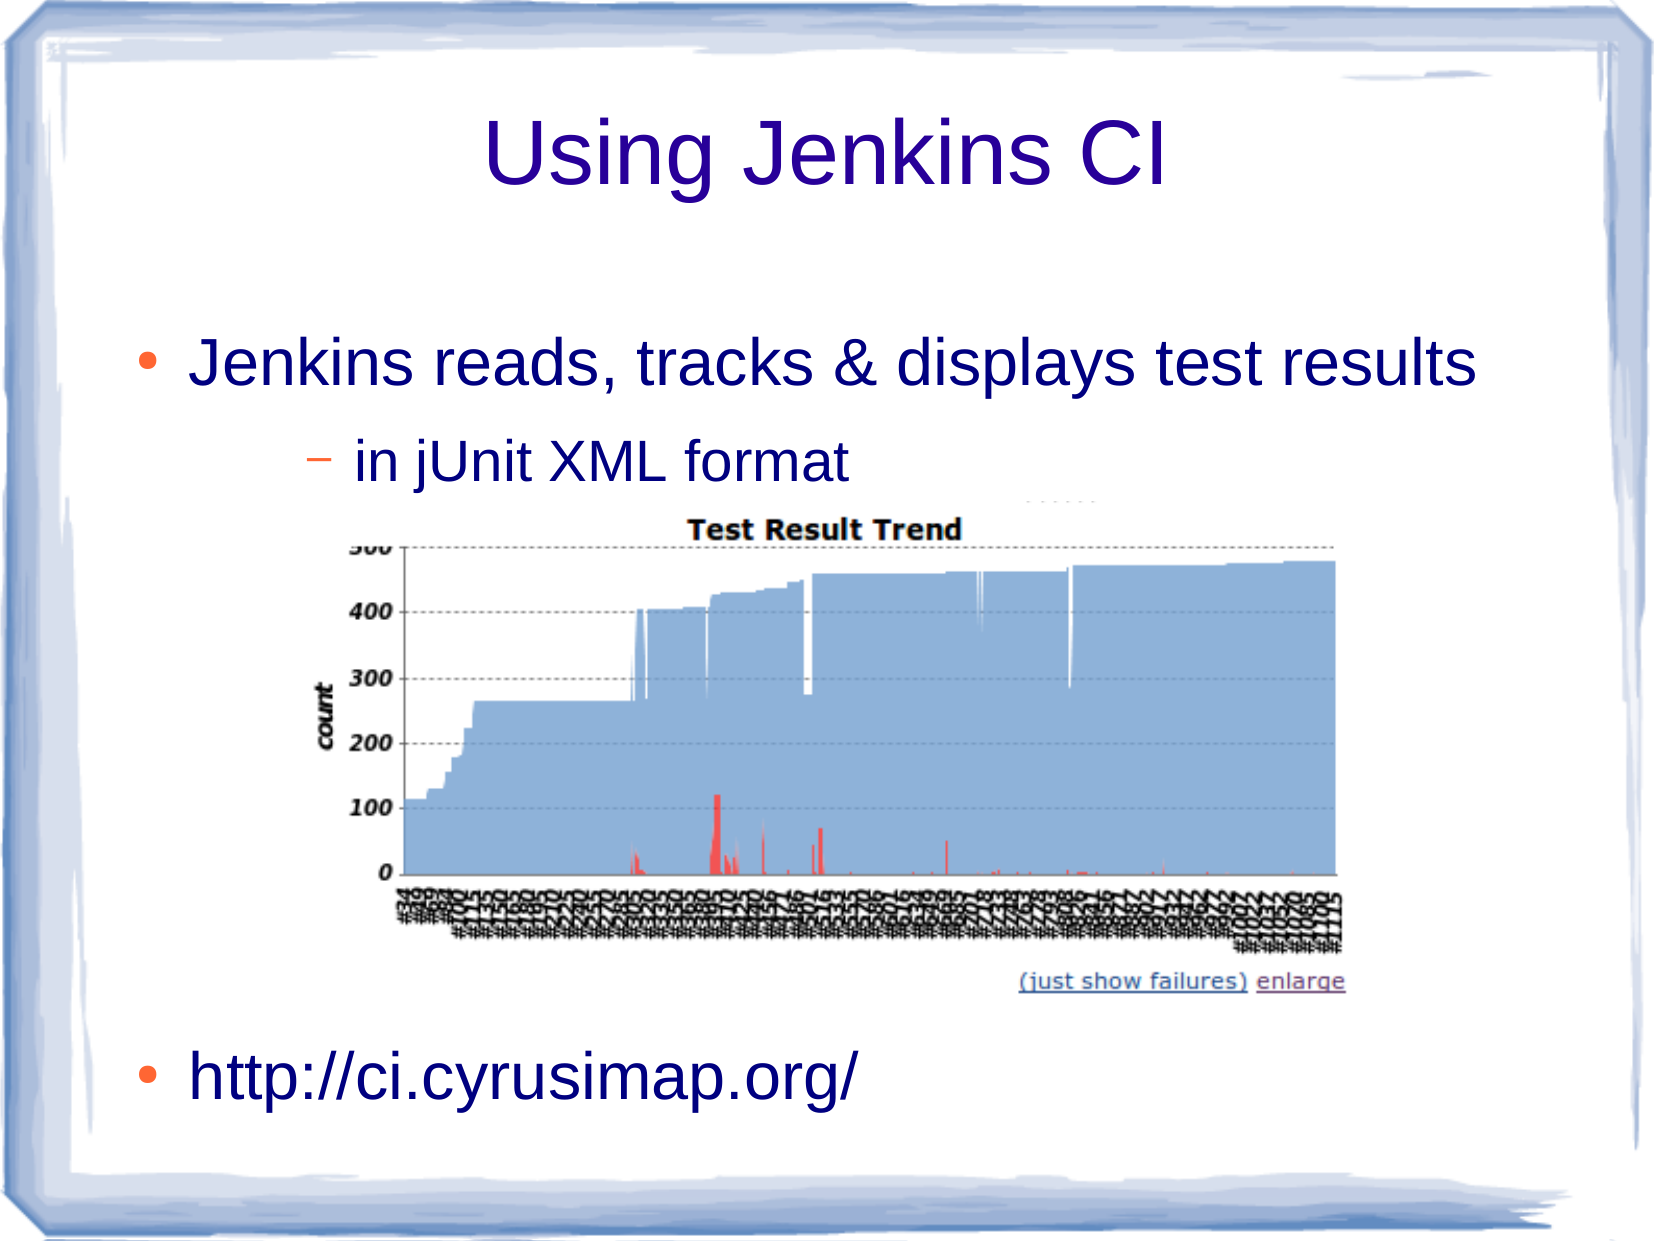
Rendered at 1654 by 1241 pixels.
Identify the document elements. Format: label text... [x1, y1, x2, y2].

picture [0, 0, 1654, 1241]
list Jenkins reads, tracks & displays test results in jUnit XML format http://ci.cyrusimap.org/ [118, 324, 1572, 1144]
title Using Jenkins CI [82, 49, 1571, 257]
